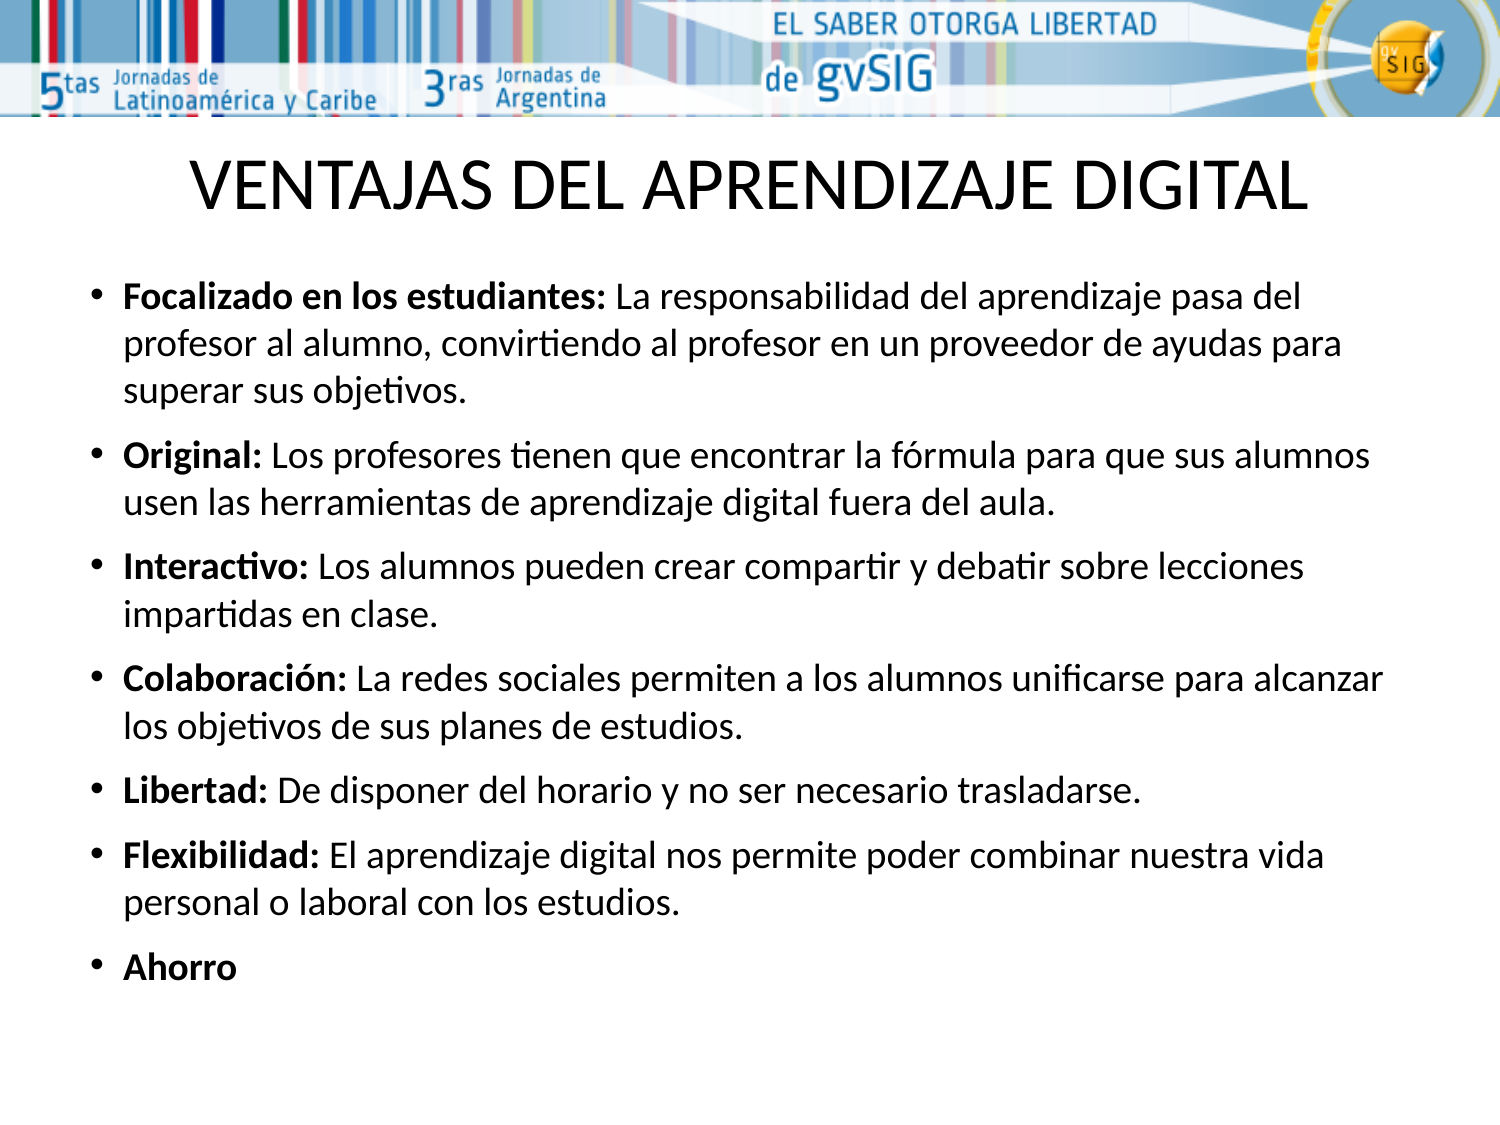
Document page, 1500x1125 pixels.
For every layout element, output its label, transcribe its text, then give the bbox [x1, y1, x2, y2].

list Focalizado en los estudiantes: La responsabilidad del aprendizaje pasa del profesor al alumno, convirtiendo al profesor en un proveedor de ayudas para superar sus objetivos. Original: Los profesores tienen que encontrar la fórmula para que sus alumnos usen las herramientas de aprendizaje digital fuera del aula. Interactivo: Los alumnos pueden crear compartir y debatir sobre lecciones impartidas en clase. Colaboración: La redes sociales permiten a los alumnos unificarse para alcanzar los objetivos de sus planes de estudios. Libertad: De disponer del horario y no ser necesario trasladarse. Flexibilidad: El aprendizaje digital nos permite poder combinar nuestra vida personal o laboral con los estudios. Ahorro [75, 262, 1425, 1005]
title VENTAJAS DEL APRENDIZAJE DIGITAL [75, 125, 1425, 233]
picture [0, 0, 1500, 117]
